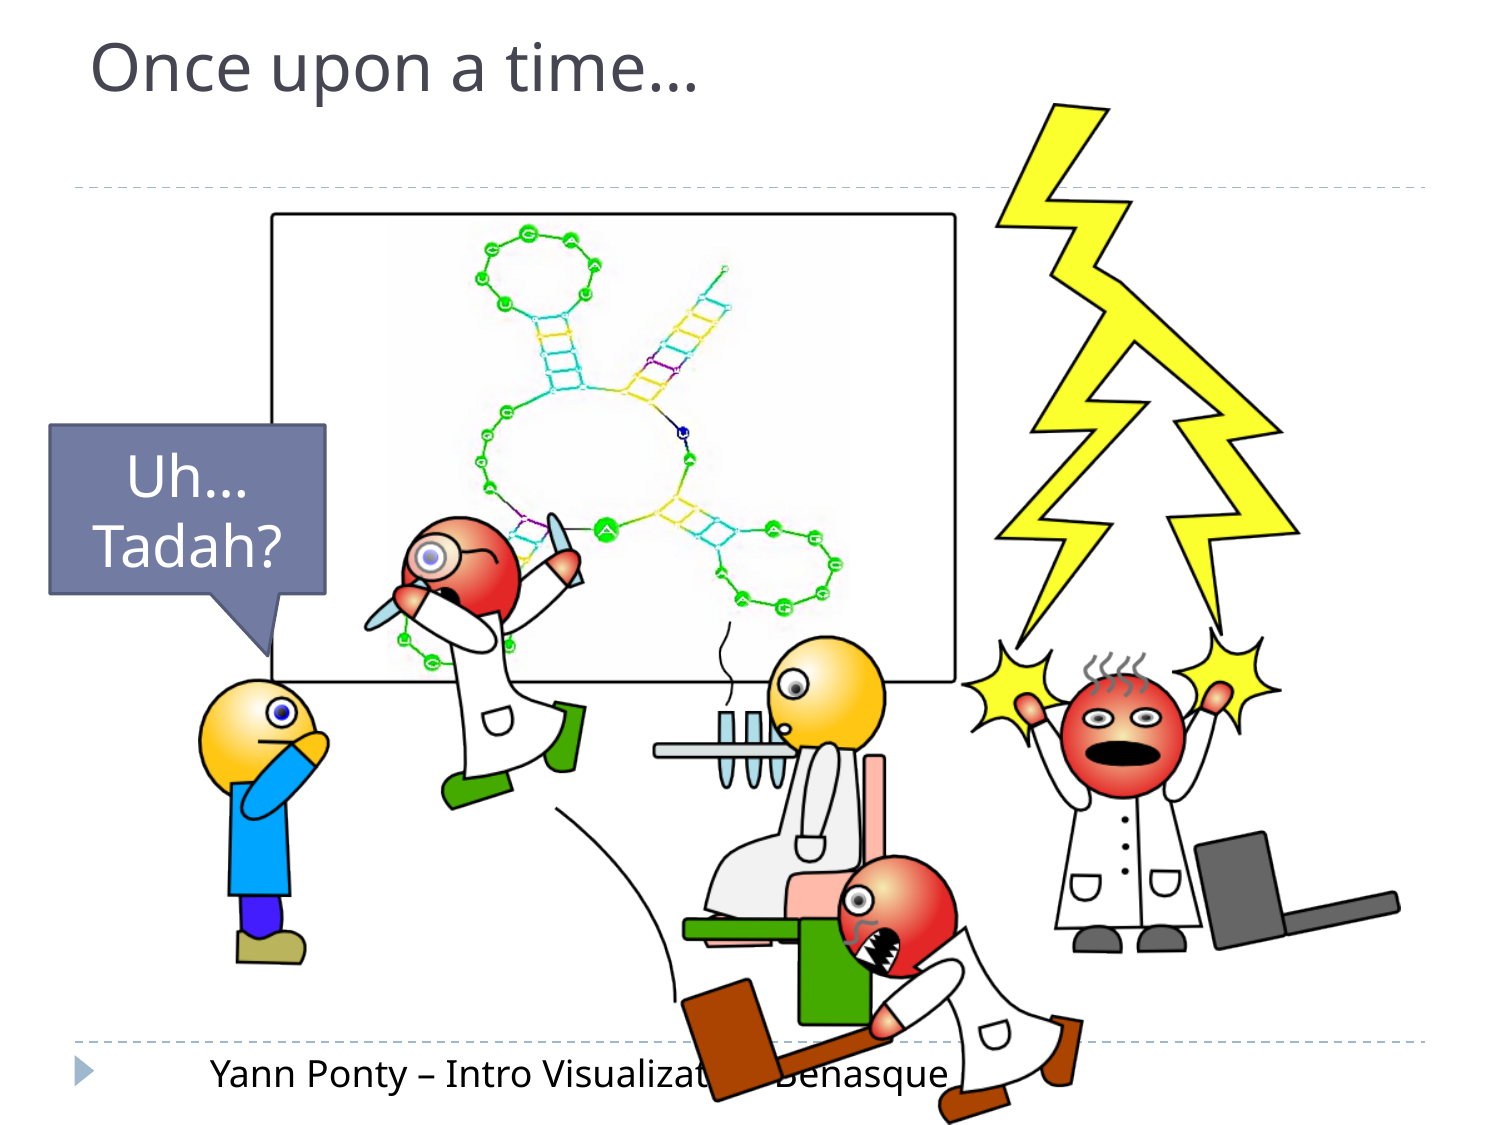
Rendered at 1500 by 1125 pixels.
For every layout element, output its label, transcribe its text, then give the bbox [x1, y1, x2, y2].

picture [198, 103, 1401, 1125]
title Once upon a time… [75, 17, 1300, 113]
text_box Uh… Tadah? [50, 424, 326, 656]
